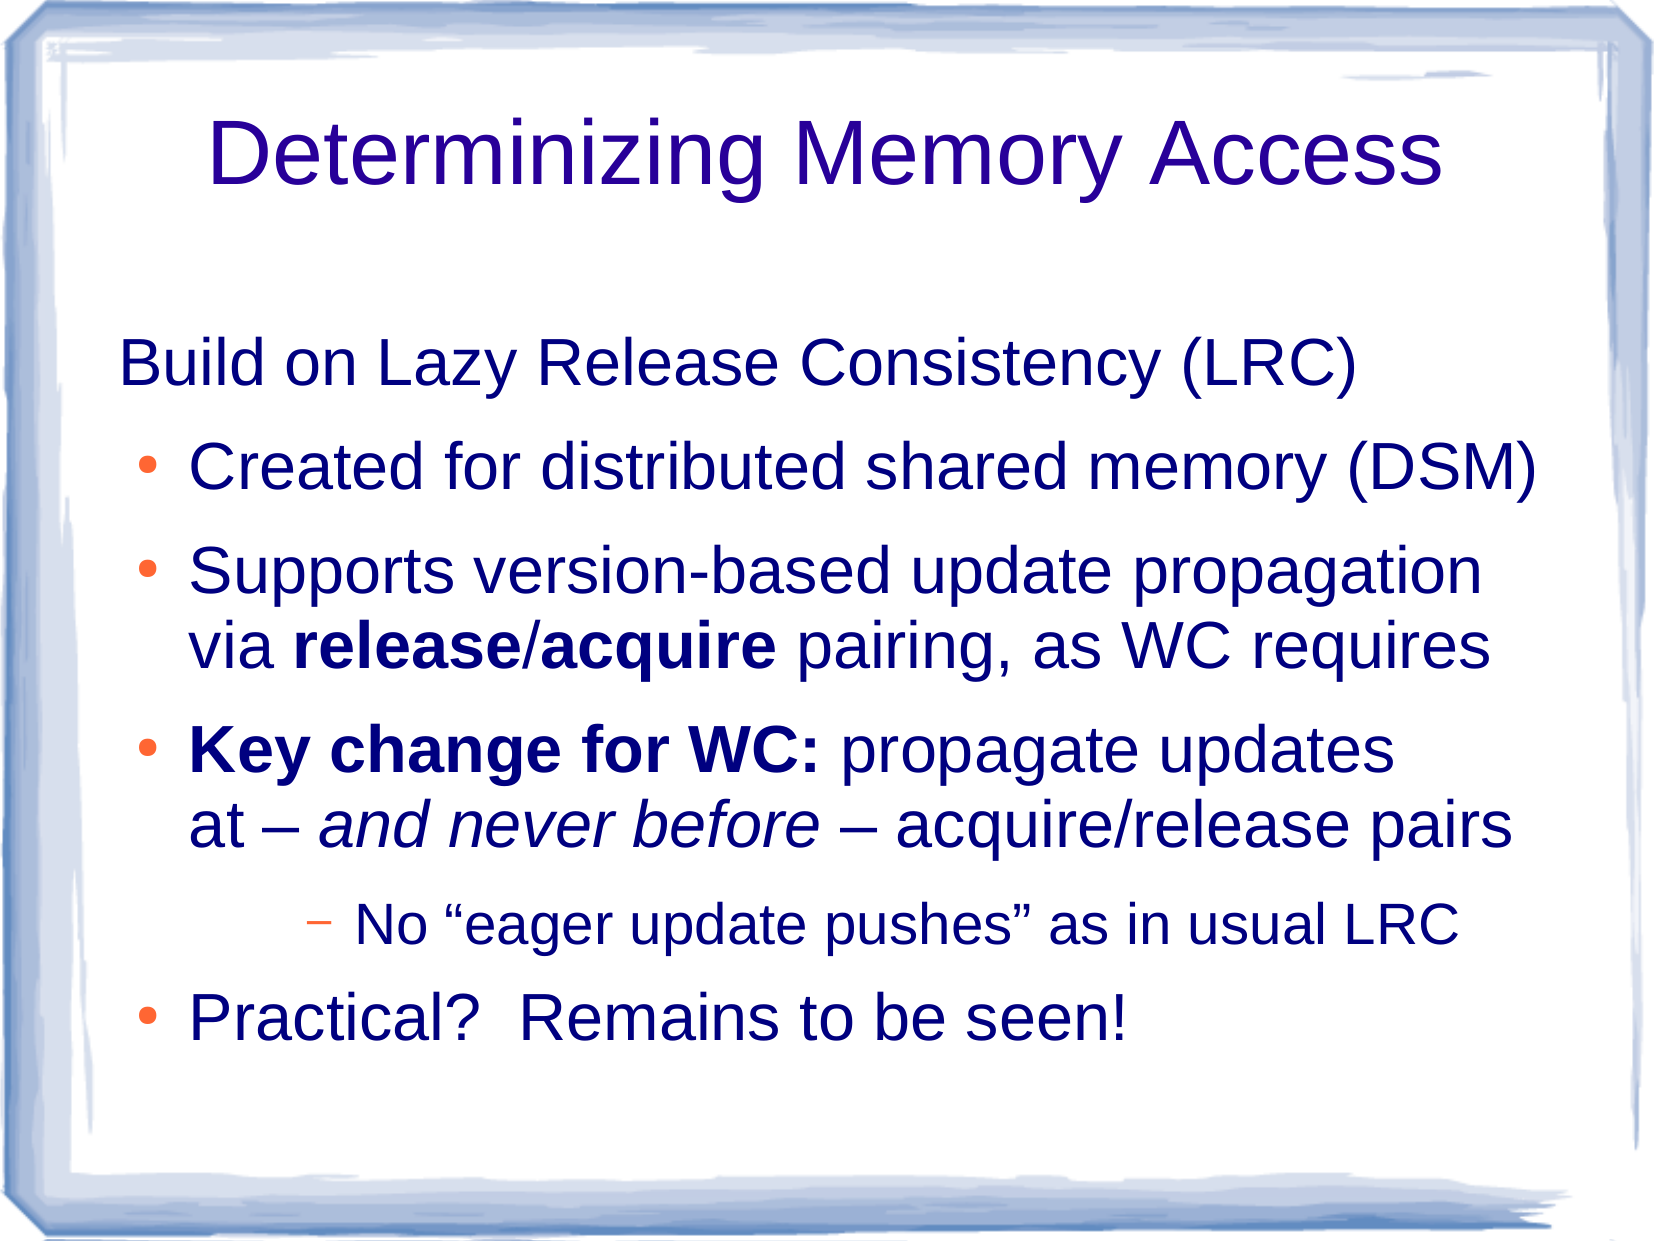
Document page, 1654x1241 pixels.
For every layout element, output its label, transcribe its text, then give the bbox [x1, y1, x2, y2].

list Build on Lazy Release Consistency (LRC) Created for distributed shared memory (DSM) Supports version-based update propagation via release/acquire pairing, as WC requires Key change for WC: propagate updates at – and never before – acquire/release pairs No “eager update pushes” as in usual LRC Practical? Remains to be seen! [118, 324, 1571, 1054]
title Determinizing Memory Access [82, 49, 1571, 257]
picture [0, 0, 1654, 1241]
